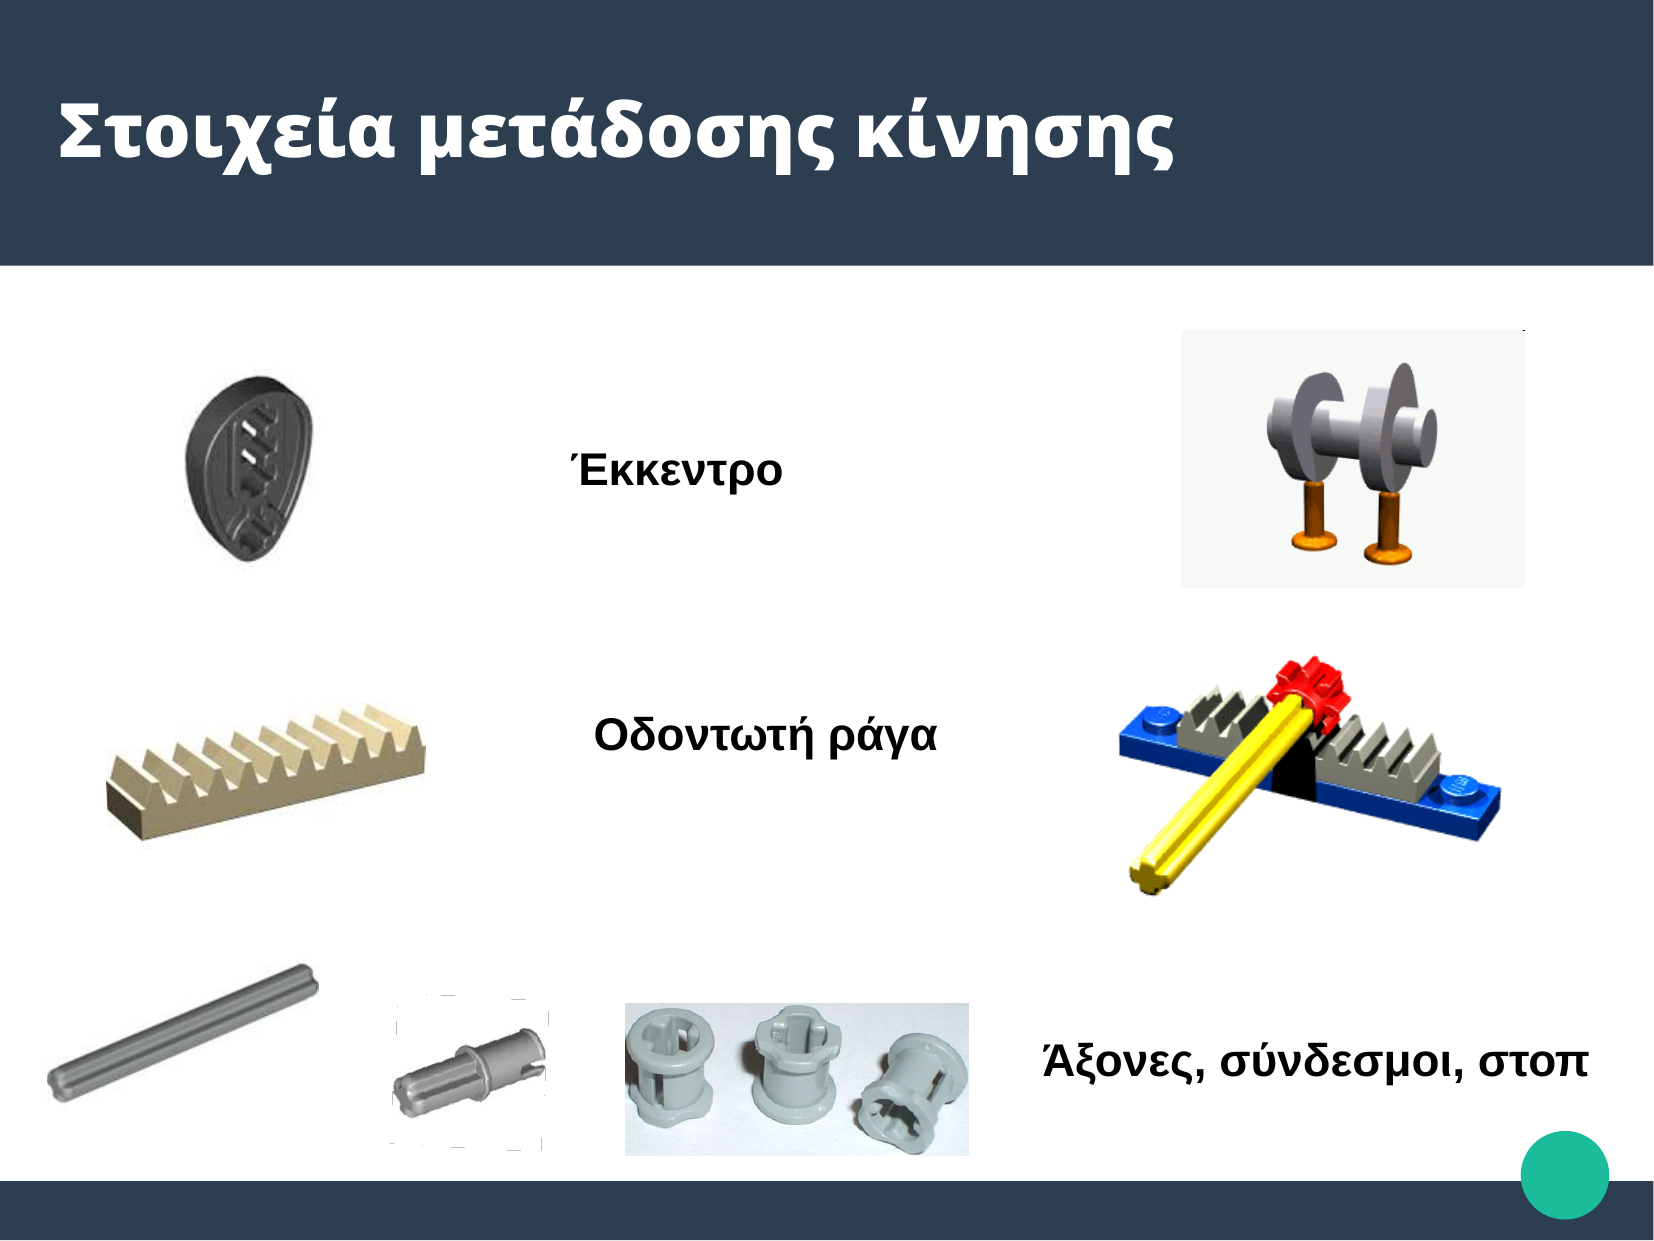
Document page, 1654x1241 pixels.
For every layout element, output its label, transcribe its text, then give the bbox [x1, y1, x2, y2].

picture [47, 318, 426, 1170]
text_box Άξονες, σύνδεσμοι, στοπ [1027, 1027, 1619, 1094]
text_box Έκκεντρο [555, 437, 1146, 504]
picture [1012, 602, 1619, 944]
picture [389, 992, 549, 1151]
picture [1181, 330, 1525, 589]
text_box Οδοντωτή ράγα [578, 701, 1012, 768]
title Στοιχεία μετάδοσης κίνησης [59, 49, 1595, 207]
picture [625, 1003, 969, 1156]
